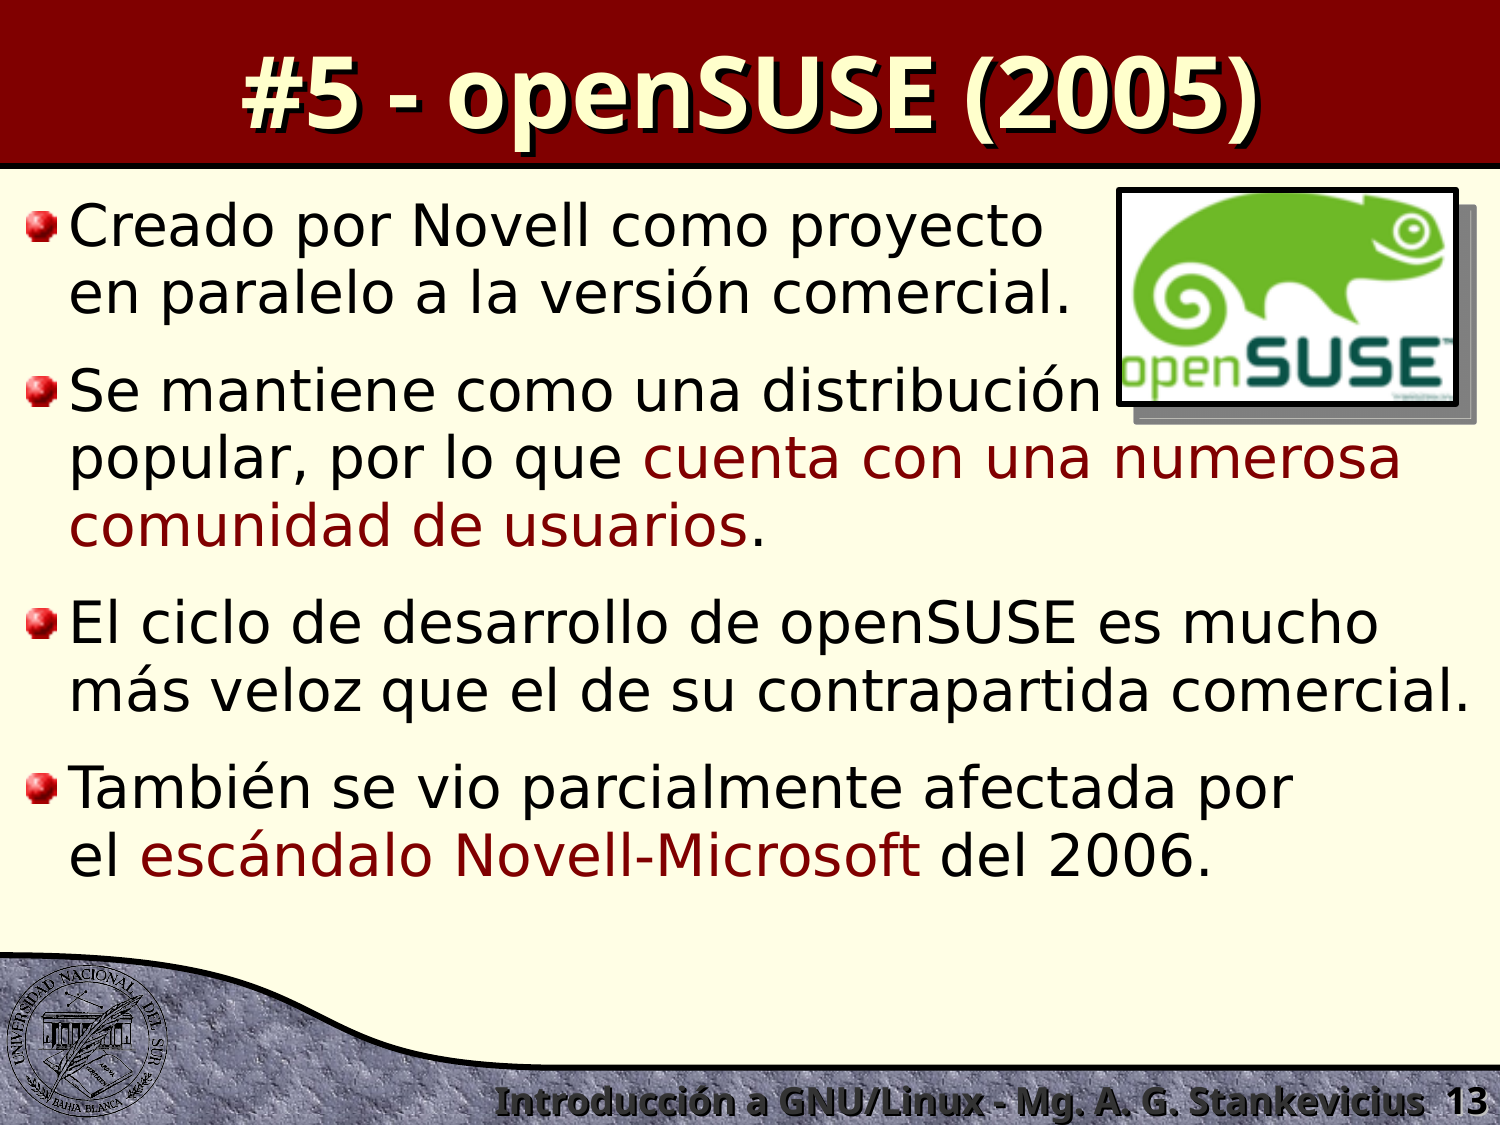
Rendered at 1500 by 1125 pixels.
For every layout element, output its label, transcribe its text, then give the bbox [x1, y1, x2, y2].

title #5 - openSUSE (2005) [15, 12, 1485, 153]
list Creado por Novell como proyecto en paralelo a la versión comercial. Se mantiene como una distribución popular, por lo que cuenta con una numerosa comunidad de usuarios. El ciclo de desarrollo de openSUSE es mucho más veloz que el de su contrapartida comercial. También se vio parcialmente afectada por el escándalo Novell-Microsoft del 2006. [11, 192, 1486, 935]
picture [0, 956, 1500, 1125]
picture [1121, 192, 1454, 401]
picture [1059, 1100, 1065, 1110]
